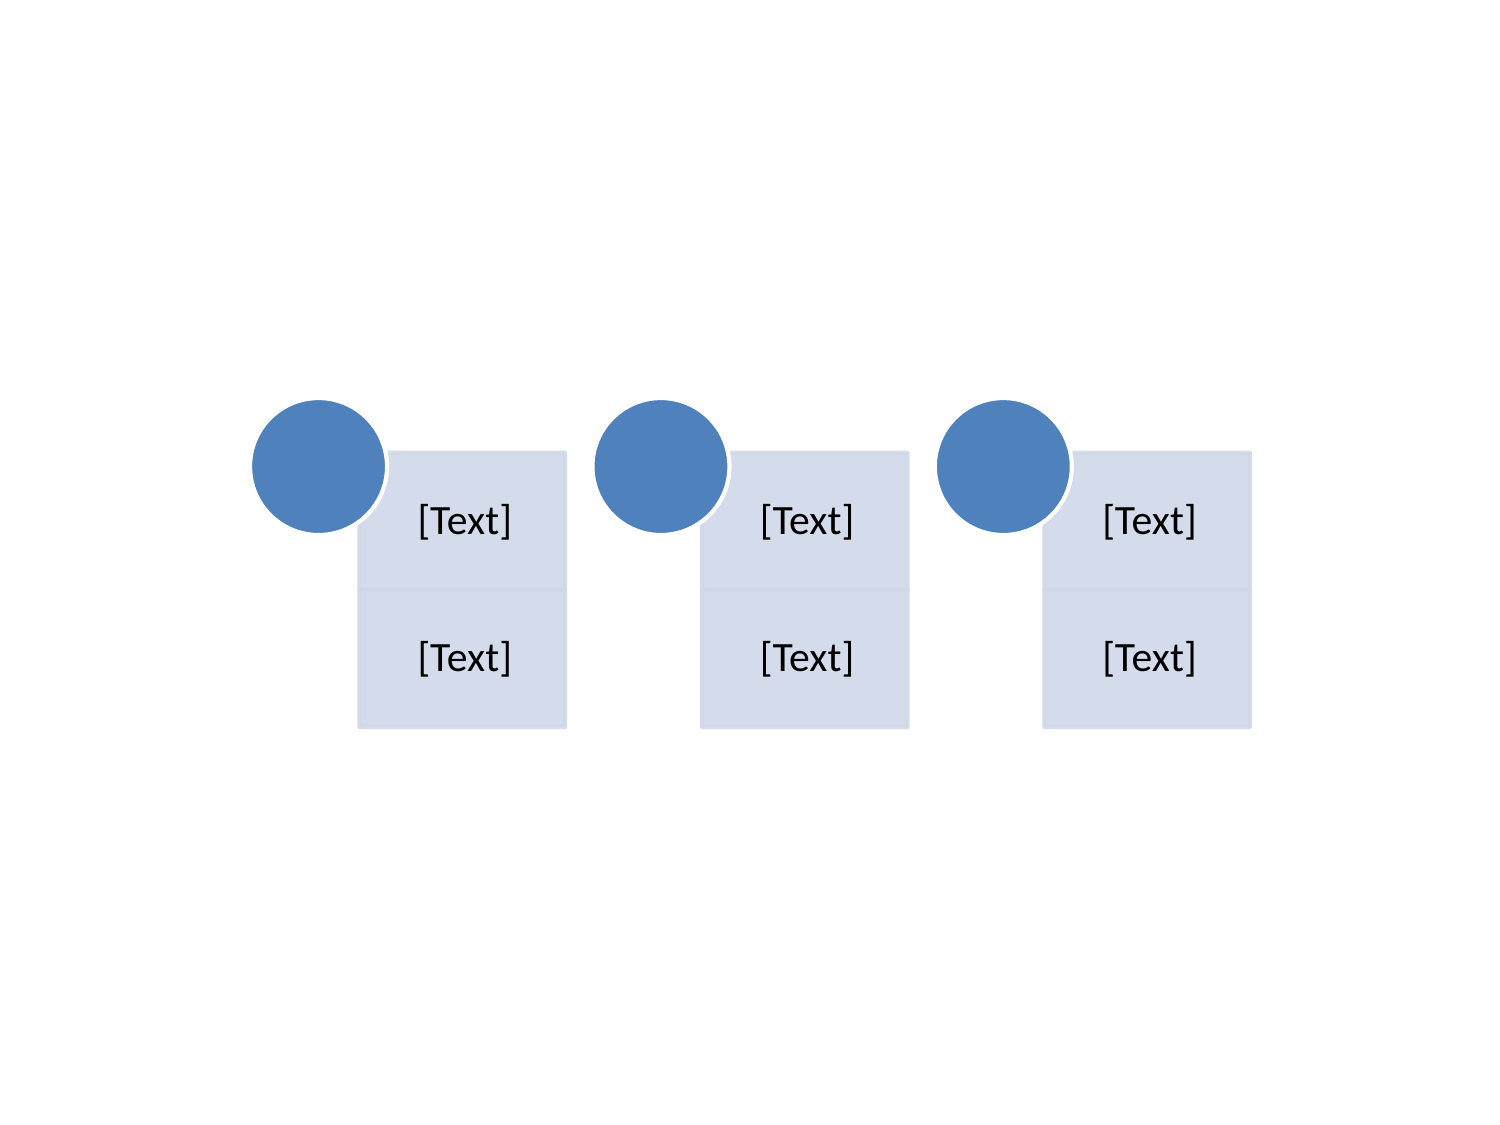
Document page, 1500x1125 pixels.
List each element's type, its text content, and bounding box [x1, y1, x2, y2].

text_box [250, 398, 388, 536]
text_box [Text] [701, 452, 908, 589]
text_box [Text] [701, 589, 908, 727]
text_box [Text] [359, 589, 566, 727]
text_box [Text] [1044, 589, 1250, 727]
text_box [Text] [1044, 452, 1250, 589]
text_box [934, 398, 1072, 536]
text_box [592, 398, 730, 536]
text_box [Text] [359, 452, 566, 589]
